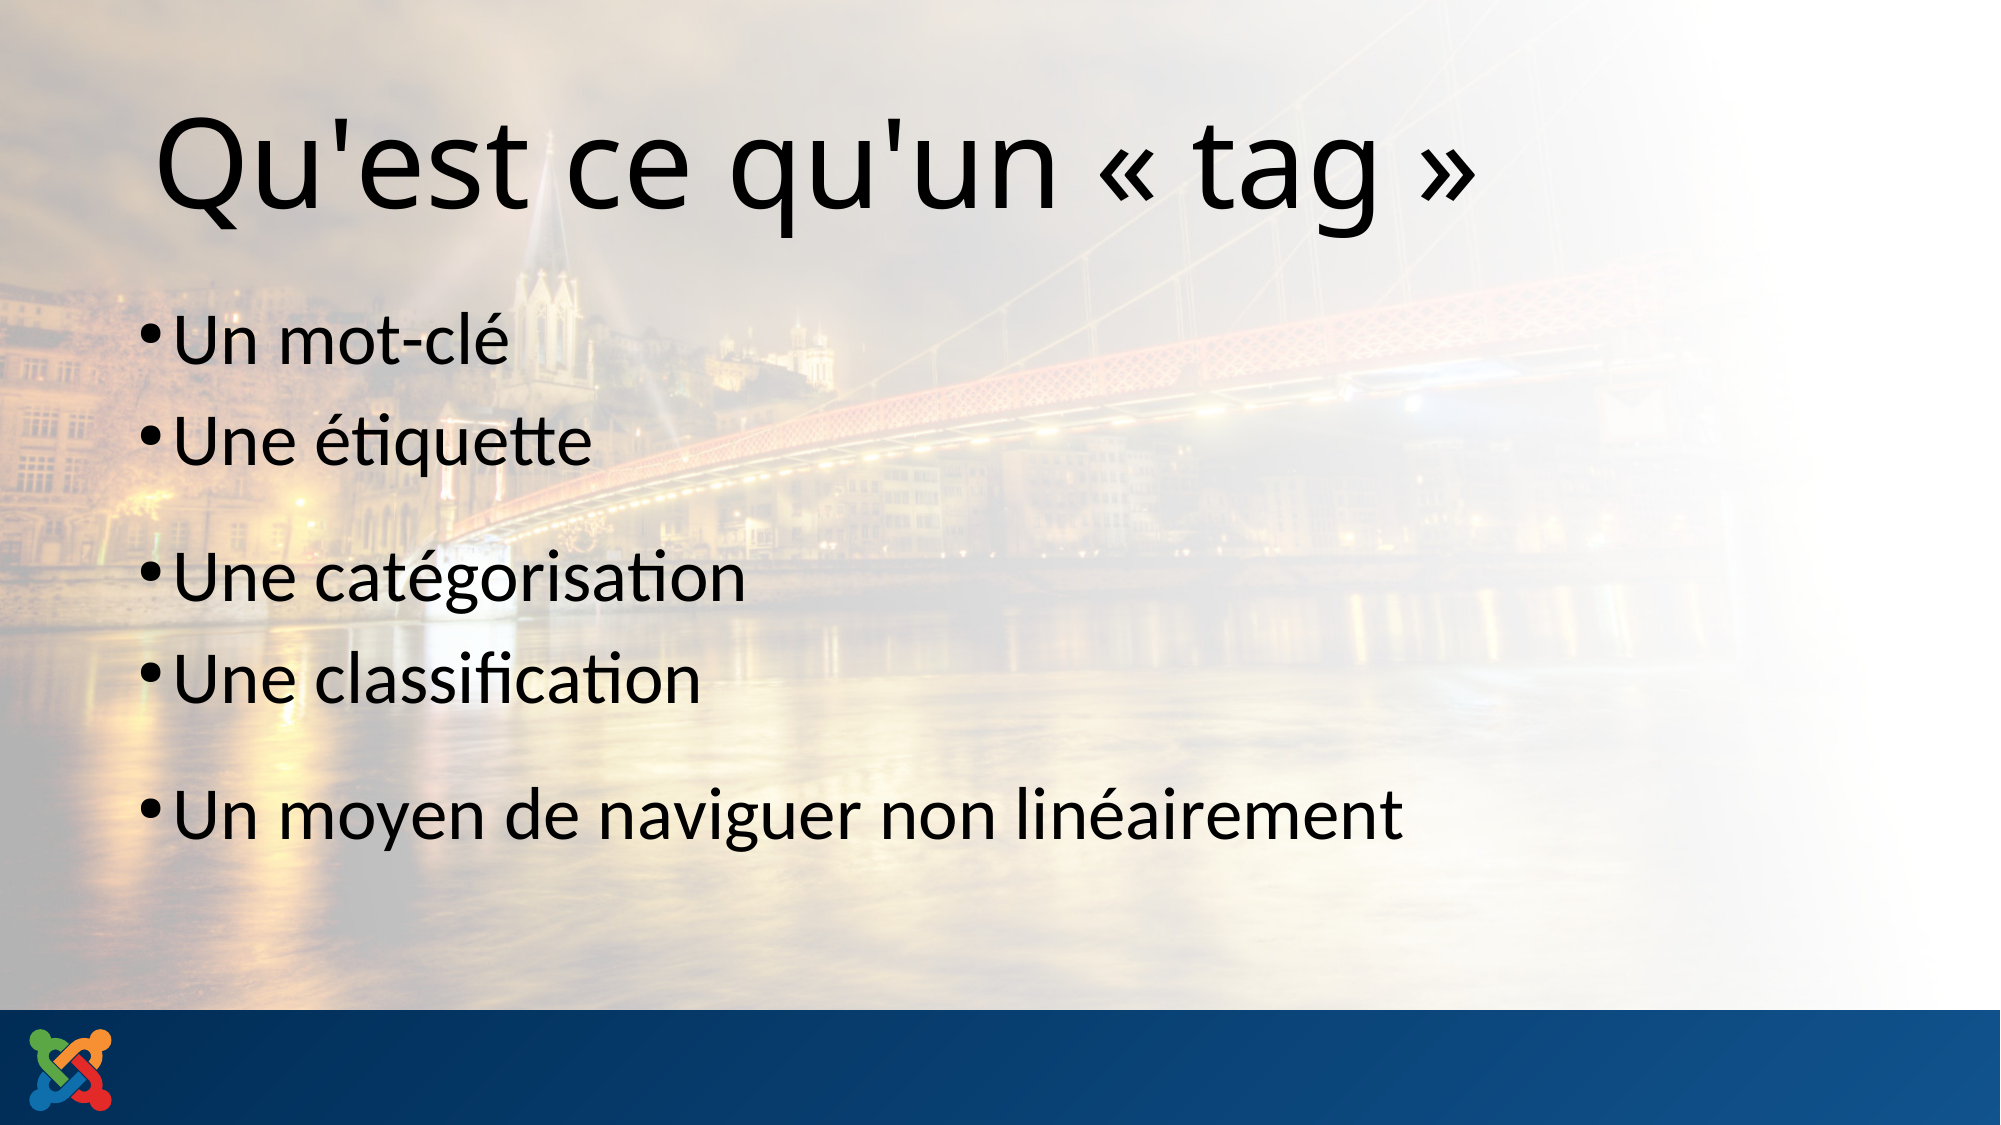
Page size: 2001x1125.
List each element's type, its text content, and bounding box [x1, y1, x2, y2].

subtitle Un mot-clé Une étiquette Une catégorisation Une classification Un moyen de naviguer non linéairement [137, 299, 1863, 1014]
picture [29, 1028, 112, 1112]
title Qu'est ce qu'un « tag » [137, 59, 1863, 278]
picture [0, 0, 2001, 1125]
text_box [0, 1010, 2000, 1125]
